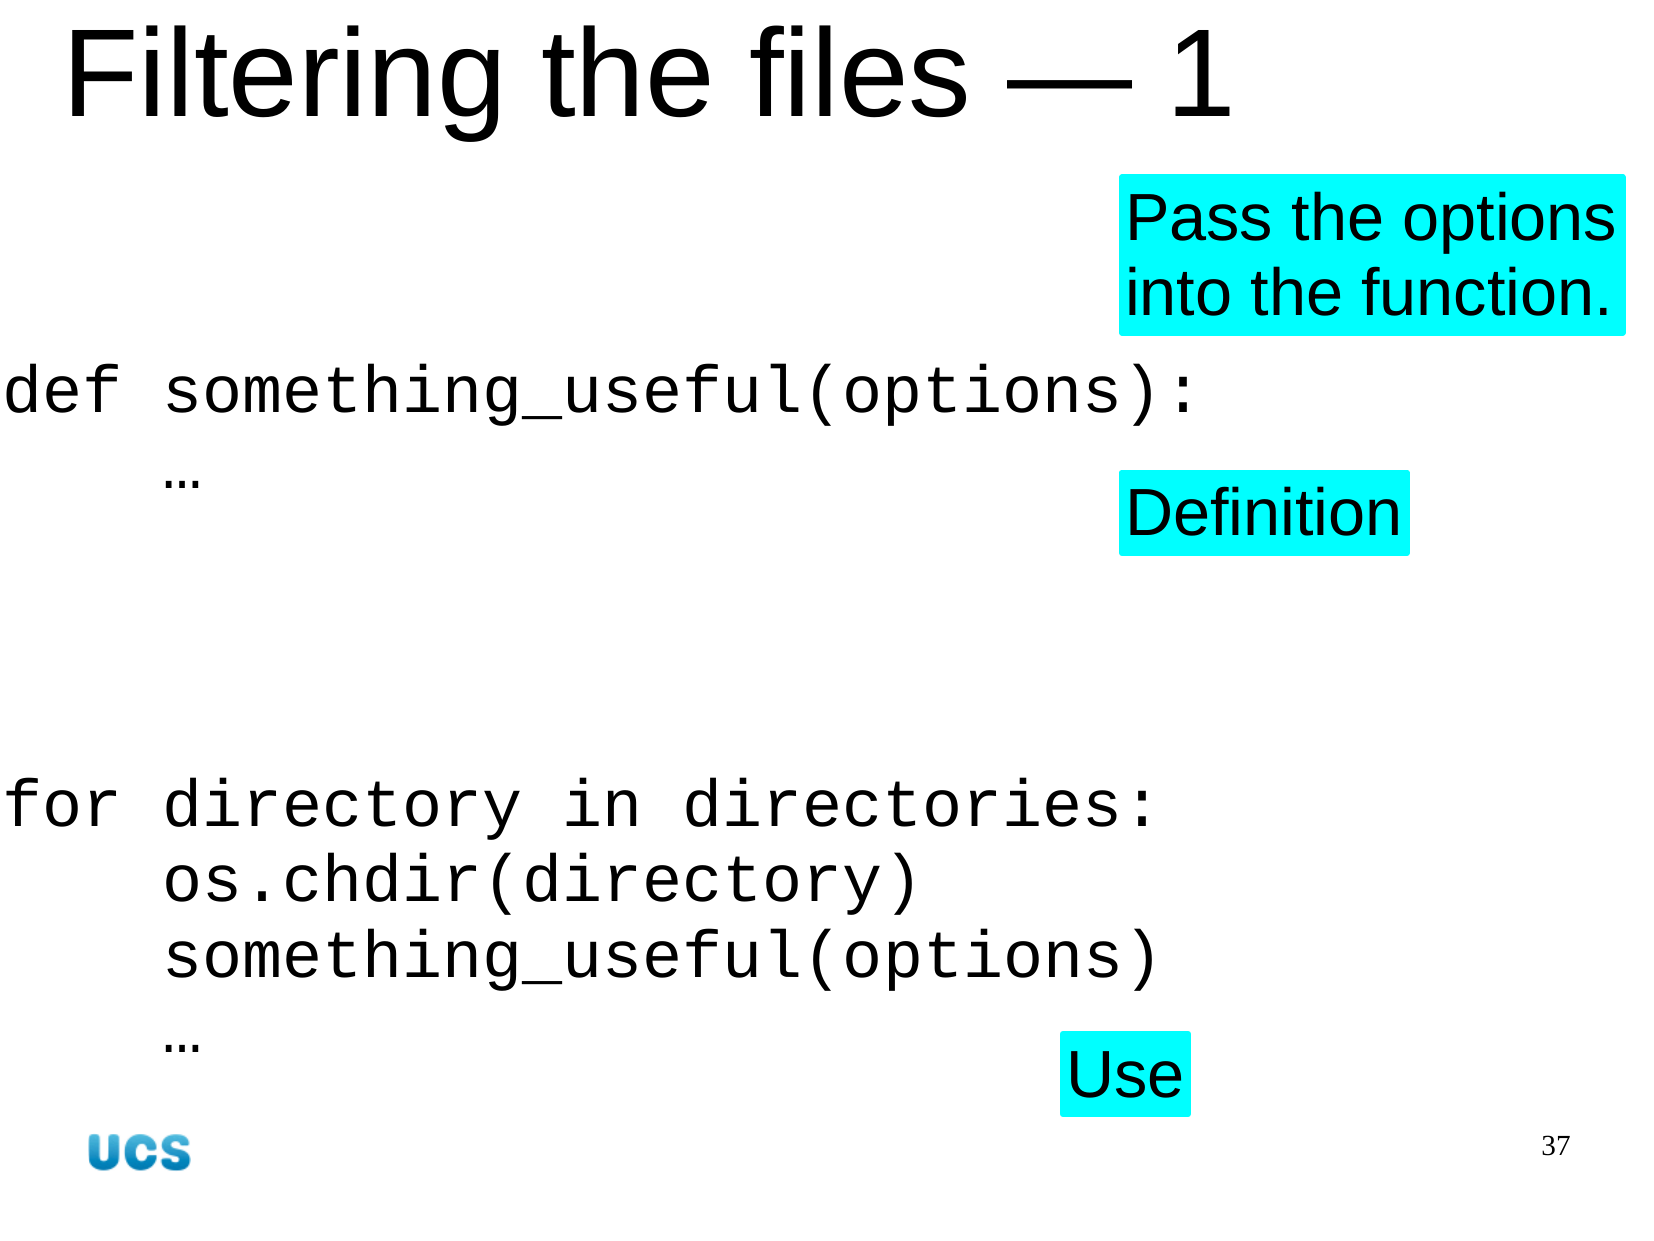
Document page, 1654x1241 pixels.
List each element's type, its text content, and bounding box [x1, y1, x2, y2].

text_box def something_useful(options): … [0, 354, 1207, 512]
text_box Use [1062, 1033, 1189, 1115]
picture [88, 1133, 191, 1172]
text_box Definition [1122, 472, 1407, 554]
text_box Filtering the files ― 1 [59, 0, 1240, 146]
text_box Pass the options into the function. [1122, 177, 1623, 333]
text_box for directory in directories: os.chdir(directory) something_useful(options) … [0, 767, 1167, 1076]
